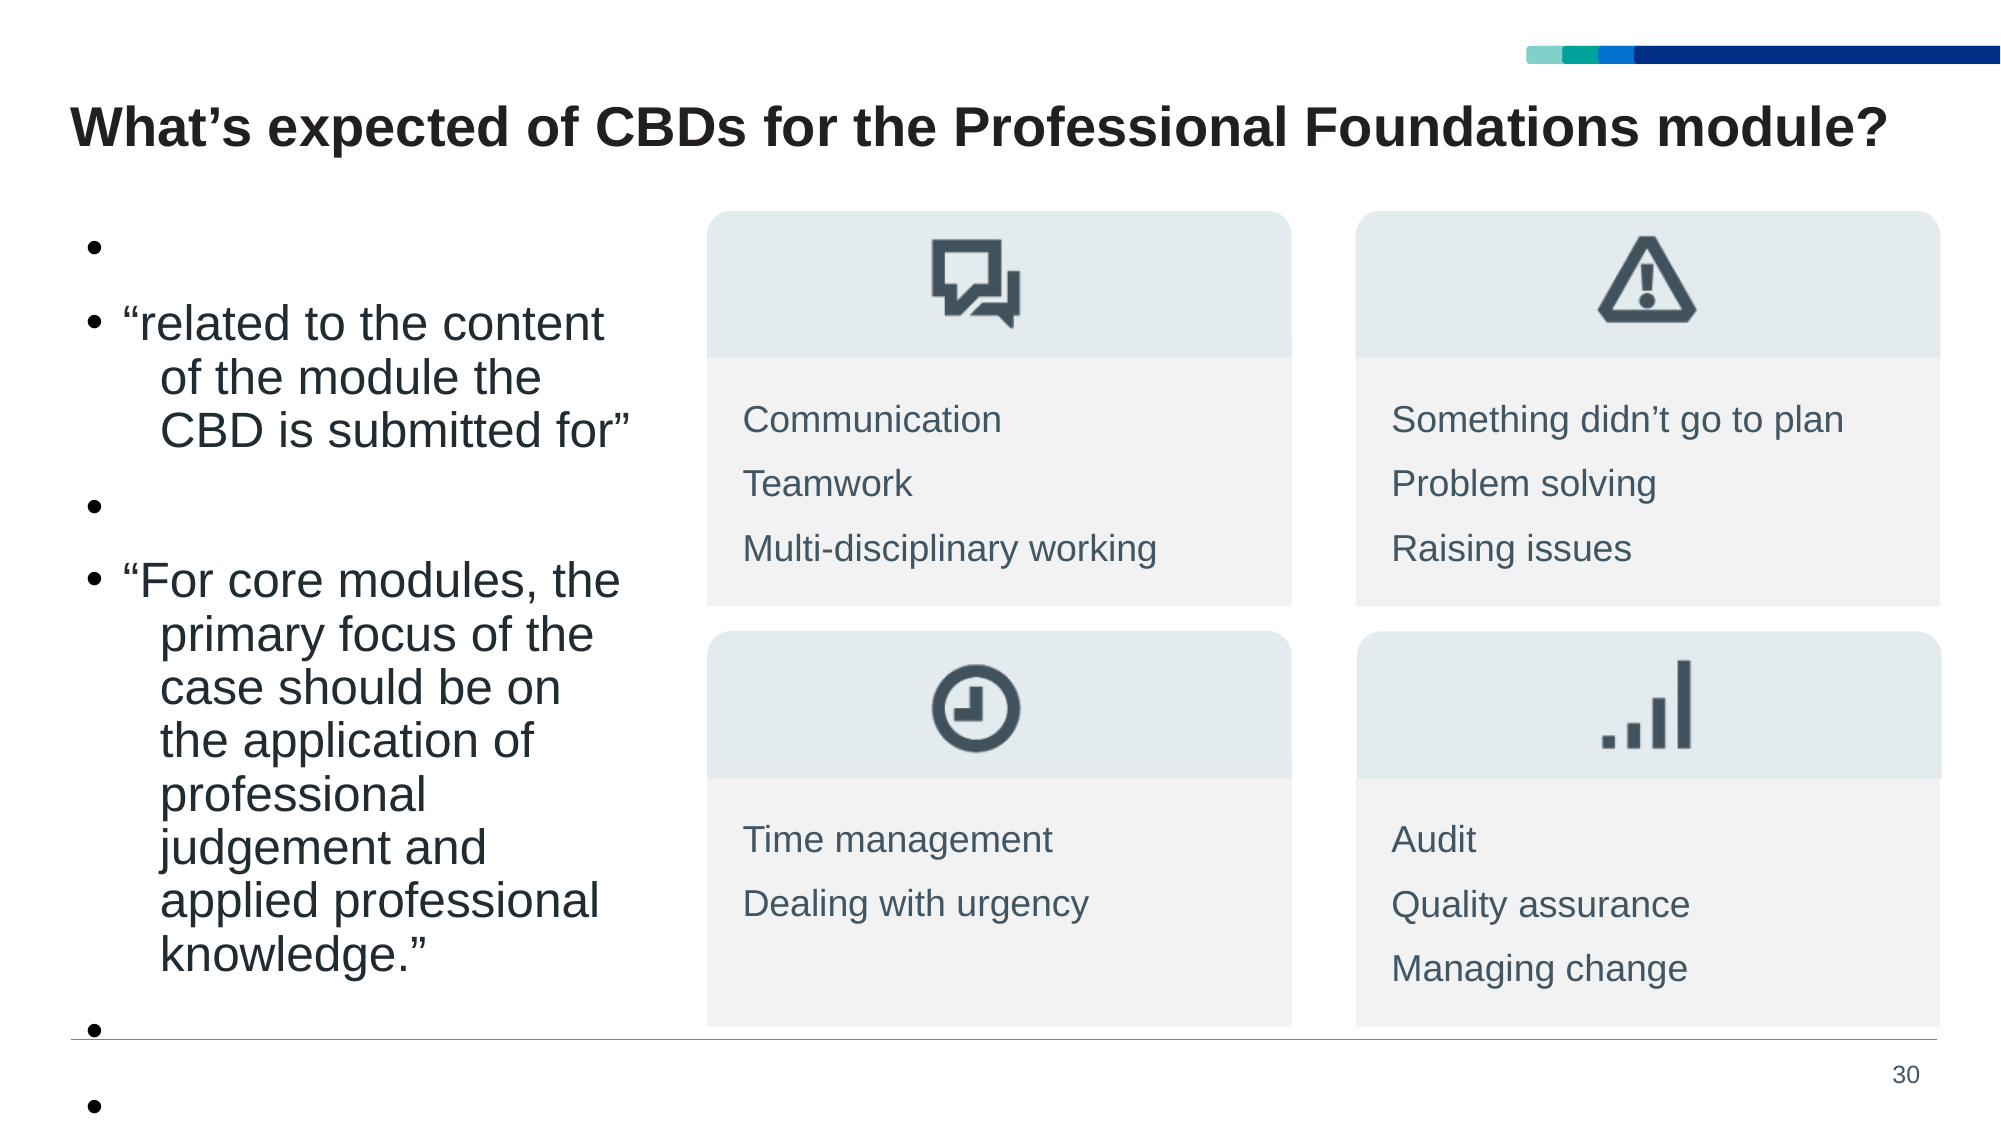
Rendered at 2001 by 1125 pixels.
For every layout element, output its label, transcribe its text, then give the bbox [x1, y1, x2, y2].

picture [891, 195, 1063, 367]
picture [891, 623, 1063, 795]
list Audit Quality assurance Managing change [1355, 778, 1941, 1027]
title What’s expected of CBDs for the Professional Foundations module? [70, 70, 1942, 186]
list “related to the content of the module the CBD is submitted for” “For core modules, the primary focus of the case should be on the application of professional judgement and applied professional knowledge.” [70, 210, 656, 994]
list Time management Dealing with urgency [707, 778, 1292, 1027]
list Something didn’t go to plan Problem solving Raising issues [1355, 358, 1941, 607]
list Communication Teamwork Multi-disciplinary working [707, 358, 1292, 607]
picture [1561, 621, 1733, 793]
picture [1563, 202, 1733, 371]
